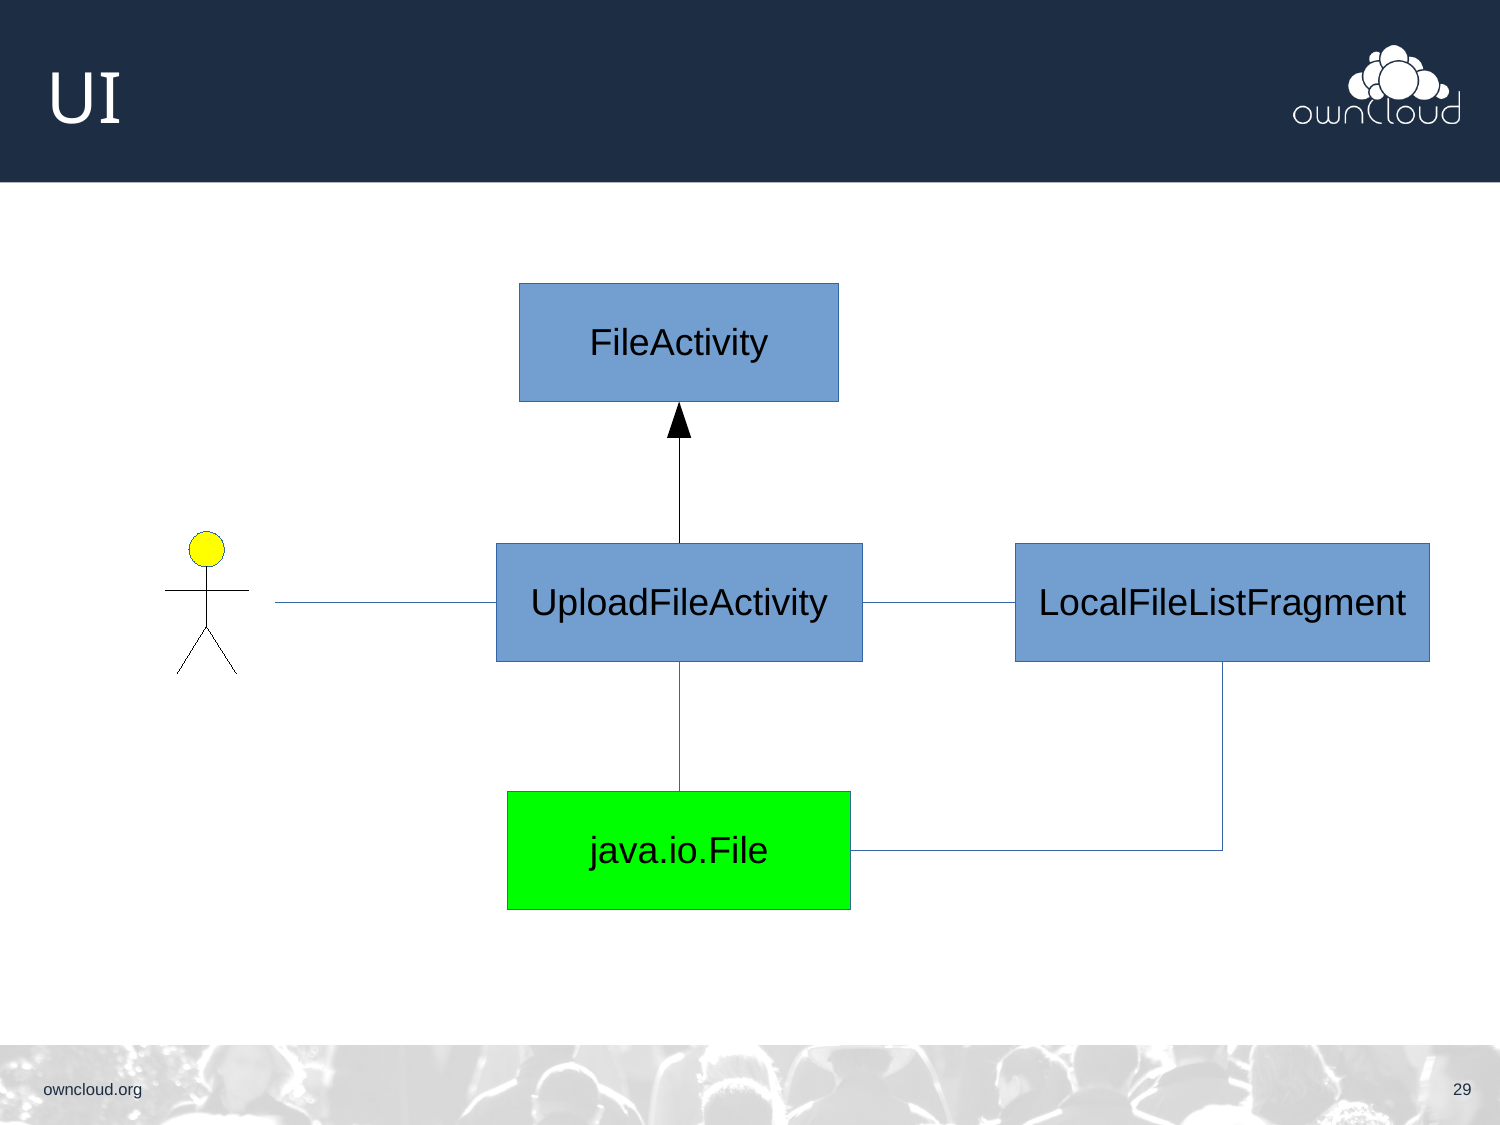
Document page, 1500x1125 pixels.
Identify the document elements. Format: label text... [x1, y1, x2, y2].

picture [1293, 45, 1460, 124]
title UI [46, 5, 1258, 187]
text_box LocalFileListFragment [1015, 543, 1430, 662]
text_box java.io.File [507, 791, 851, 910]
text_box FileActivity [519, 283, 839, 402]
text_box [188, 531, 225, 567]
picture [0, 1045, 1500, 1125]
text_box UploadFileActivity [496, 543, 863, 662]
